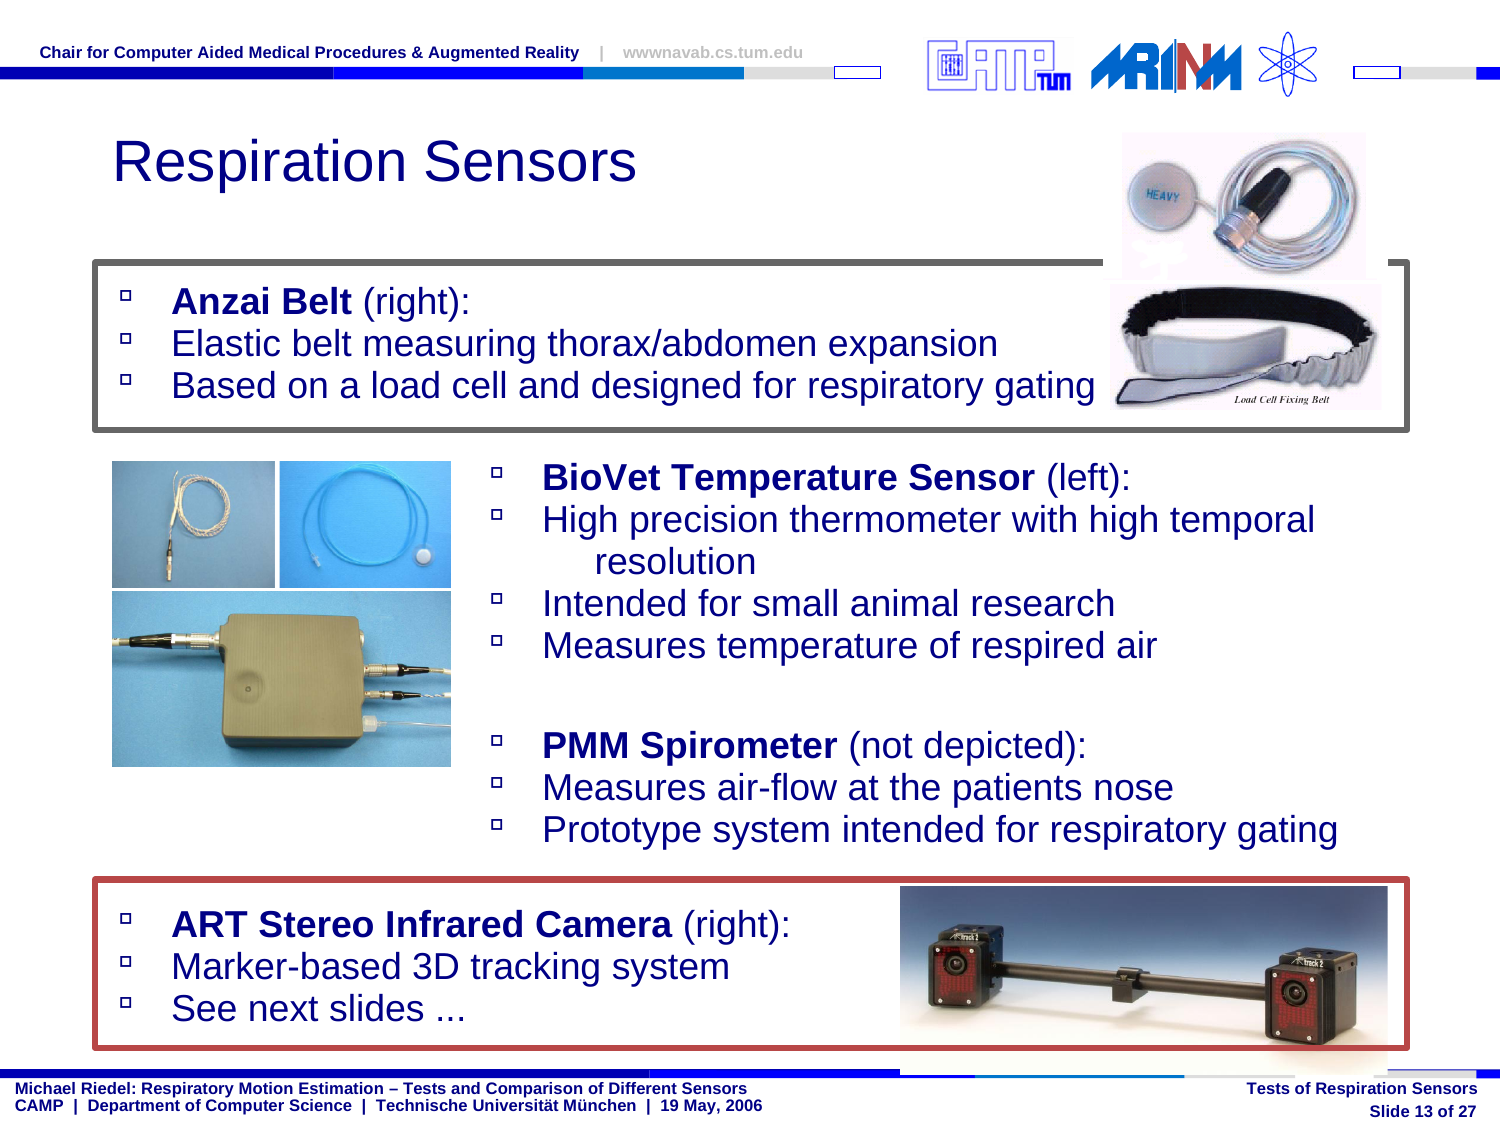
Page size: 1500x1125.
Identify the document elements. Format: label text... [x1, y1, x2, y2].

list Anzai Belt (right): Elastic belt measuring thorax/abdomen expansion Based on a load cell and designed for respiratory gating [112, 280, 1103, 407]
picture [1258, 31, 1317, 97]
list BioVet Temperature Sensor (left): High precision thermometer with high temporal resolution Intended for small animal research Measures temperature of respired air [483, 456, 1405, 667]
title Respiration Sensors [112, 112, 1387, 276]
picture [900, 886, 1388, 1045]
text_box Tests of Respiration Sensors [1231, 1073, 1493, 1107]
picture [900, 1051, 1388, 1075]
picture [1103, 126, 1388, 421]
list ART Stereo Infrared Camera (right): Marker-based 3D tracking system See next slides ... [112, 903, 976, 1030]
list PMM Spirometer (not depicted): Measures air-flow at the patients nose Prototype system intended for respiratory gating [483, 724, 1422, 851]
picture [112, 461, 451, 767]
picture [923, 37, 1074, 95]
